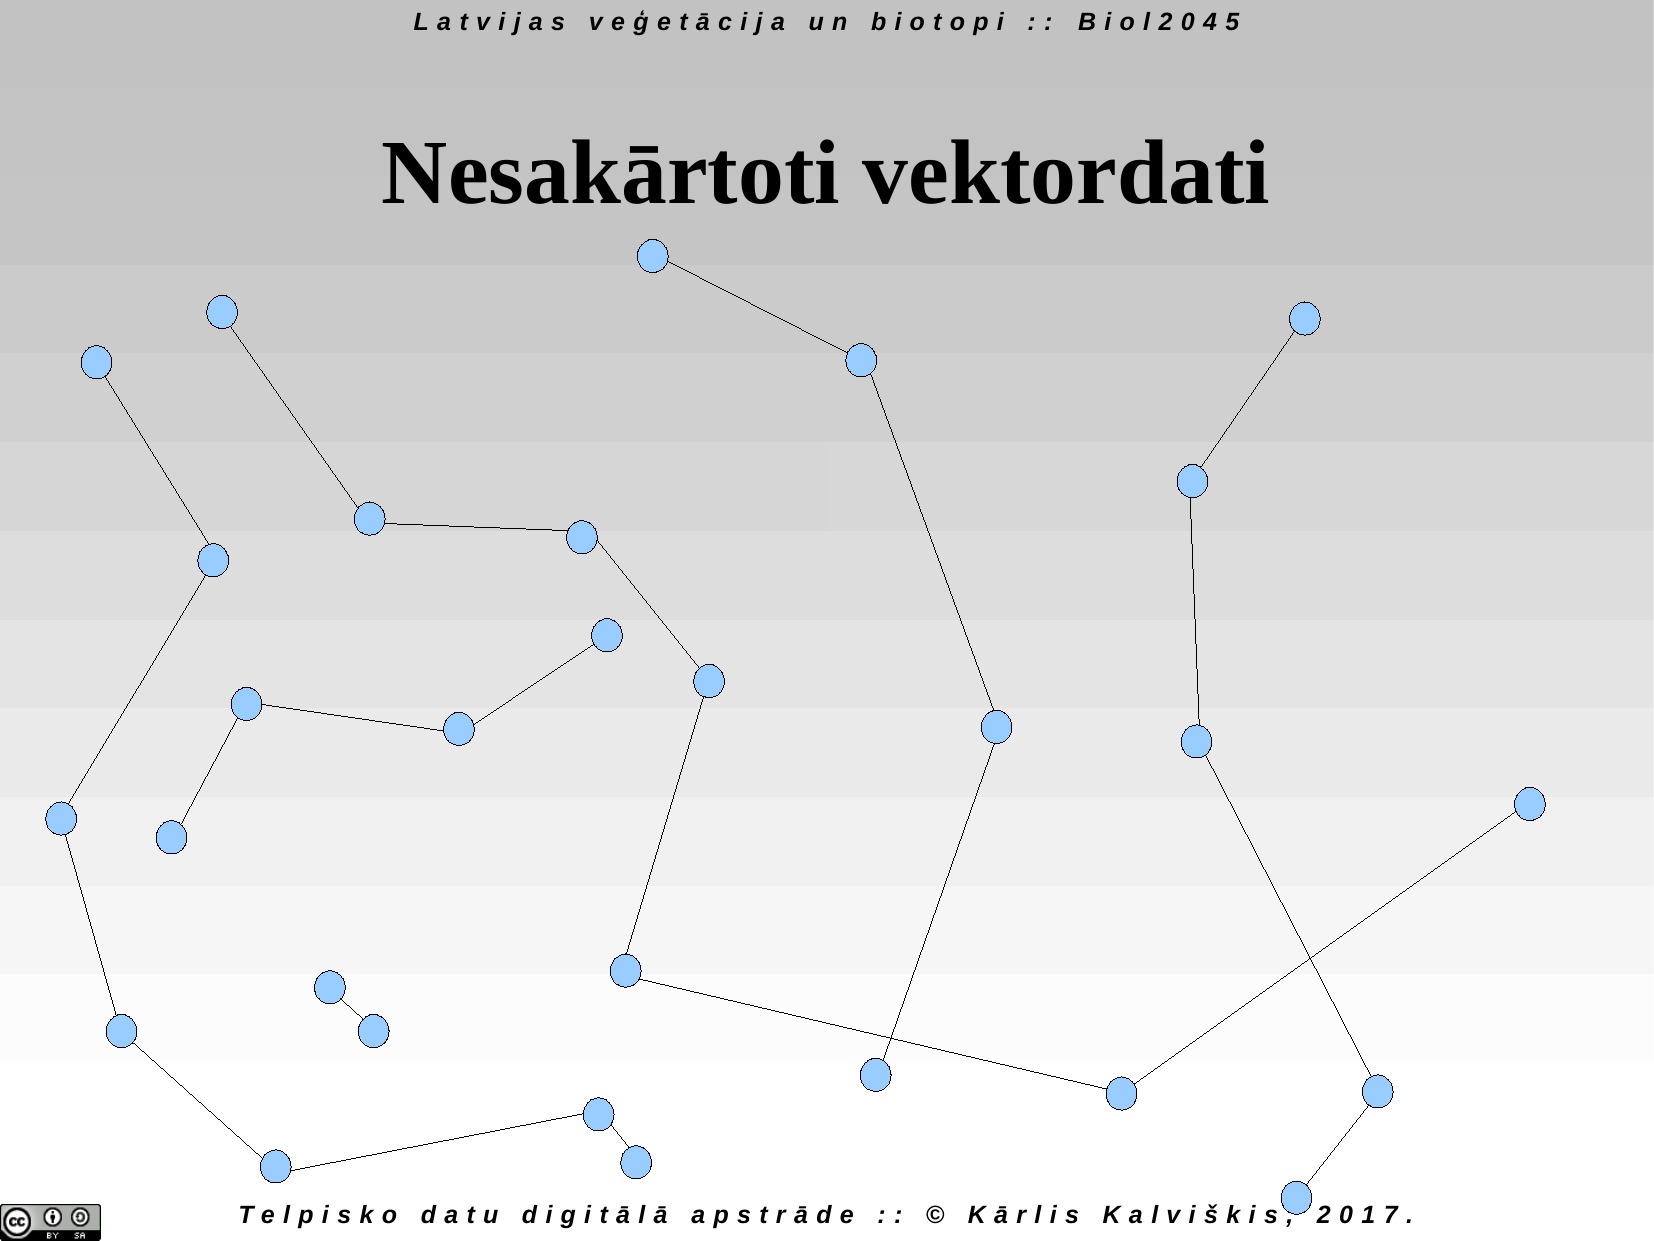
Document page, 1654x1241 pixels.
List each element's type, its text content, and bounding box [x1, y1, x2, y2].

text_box [1281, 1181, 1312, 1215]
text_box [981, 710, 1012, 744]
text_box [1362, 1074, 1394, 1108]
text_box [1177, 464, 1208, 498]
text_box [1106, 1076, 1137, 1111]
text_box [1289, 301, 1321, 336]
text_box [693, 664, 725, 698]
text_box [354, 501, 386, 536]
text_box [583, 1097, 615, 1131]
text_box [156, 820, 187, 854]
text_box [860, 1058, 892, 1092]
text_box [1181, 724, 1212, 758]
text_box [566, 520, 598, 554]
text_box [1514, 787, 1546, 821]
text_box [314, 970, 346, 1004]
text_box [260, 1149, 292, 1183]
text_box [620, 1145, 652, 1179]
text_box [443, 712, 475, 746]
text_box [206, 295, 238, 329]
picture [0, 0, 1654, 1241]
text_box [610, 953, 642, 988]
text_box [231, 687, 262, 721]
text_box [637, 239, 669, 273]
text_box [845, 343, 877, 377]
title Nesakārtoti vektordati [29, 49, 1625, 296]
text_box [45, 801, 77, 836]
text_box [81, 345, 112, 379]
text_box [591, 618, 623, 652]
text_box [358, 1014, 390, 1048]
text_box [197, 543, 229, 577]
text_box [106, 1014, 137, 1048]
